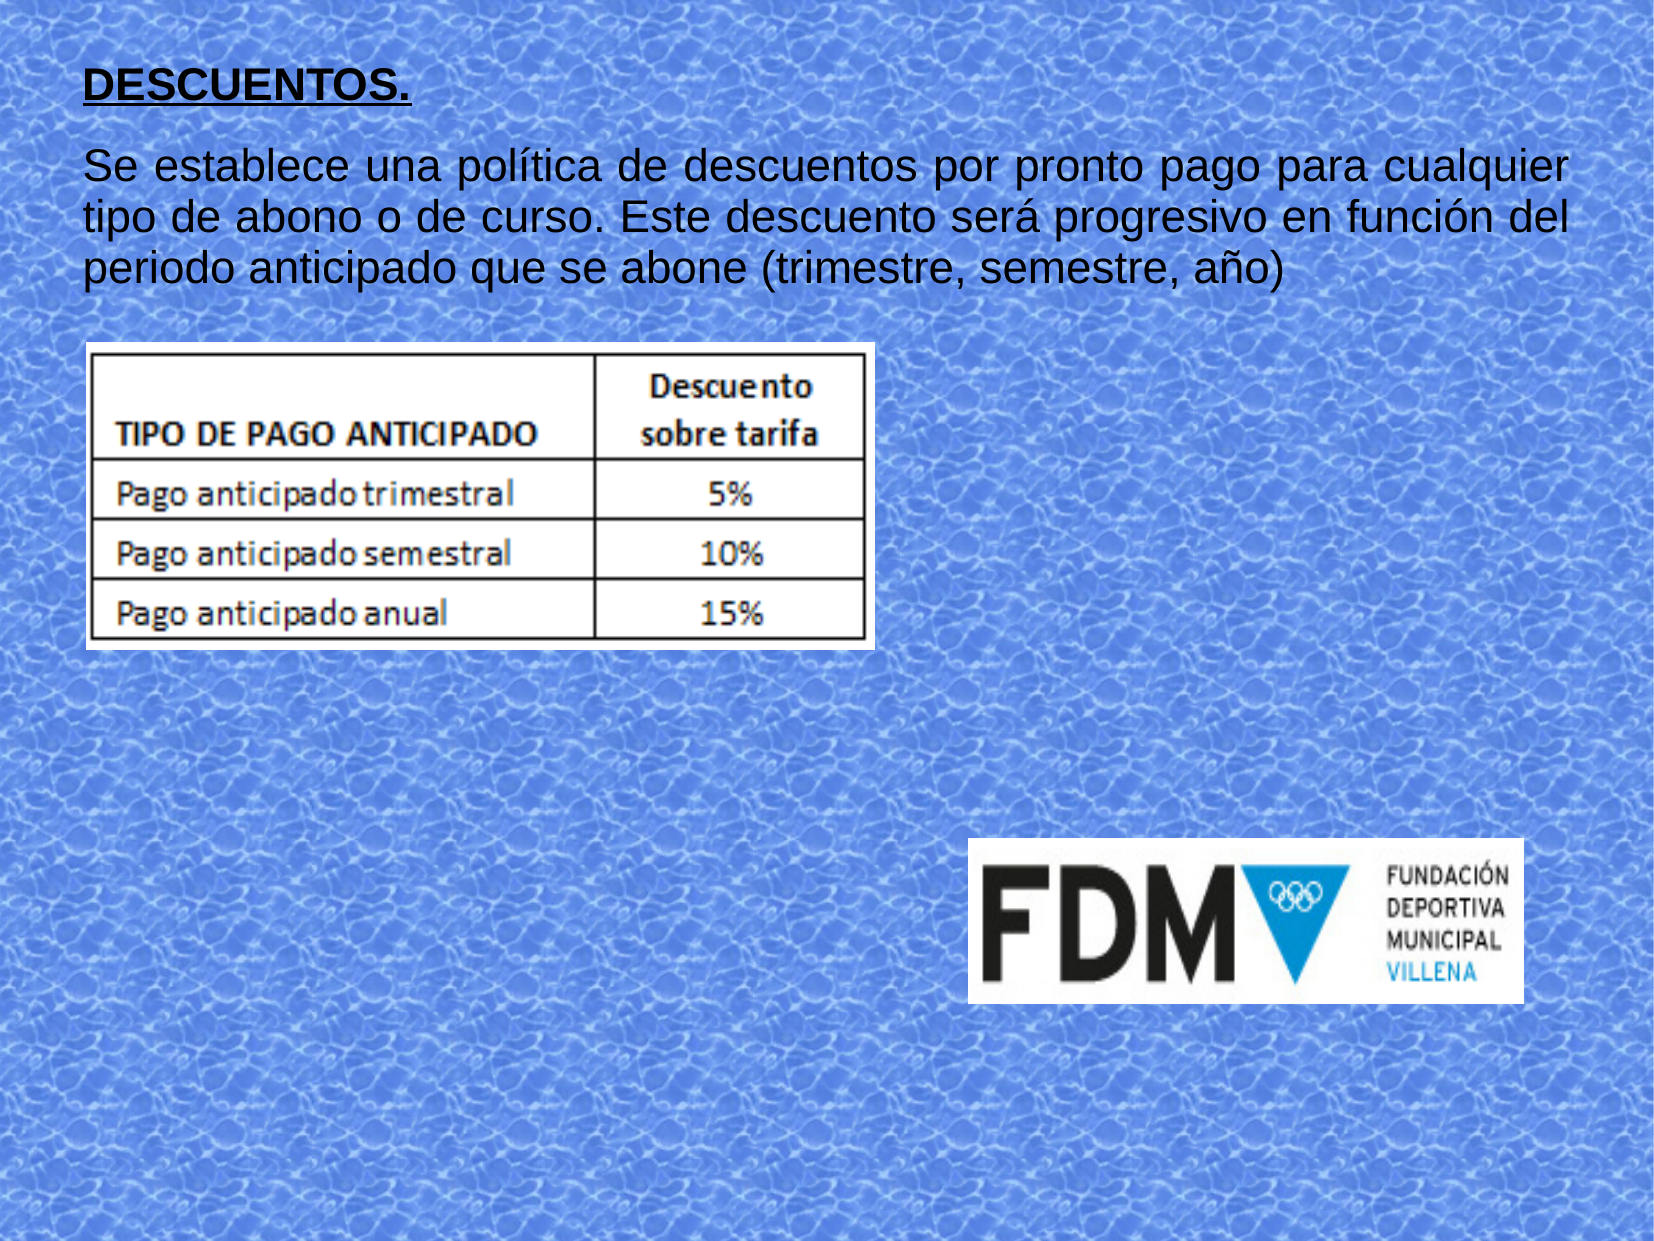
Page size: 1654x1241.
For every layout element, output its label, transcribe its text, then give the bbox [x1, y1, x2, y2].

list DESCUENTOS. Se establece una política de descuentos por pronto pago para cualquier tipo de abono o de curso. Este descuento será progresivo en función del periodo anticipado que se abone (trimestre, semestre, año) [82, 59, 1571, 1109]
picture [0, 0, 1654, 1241]
